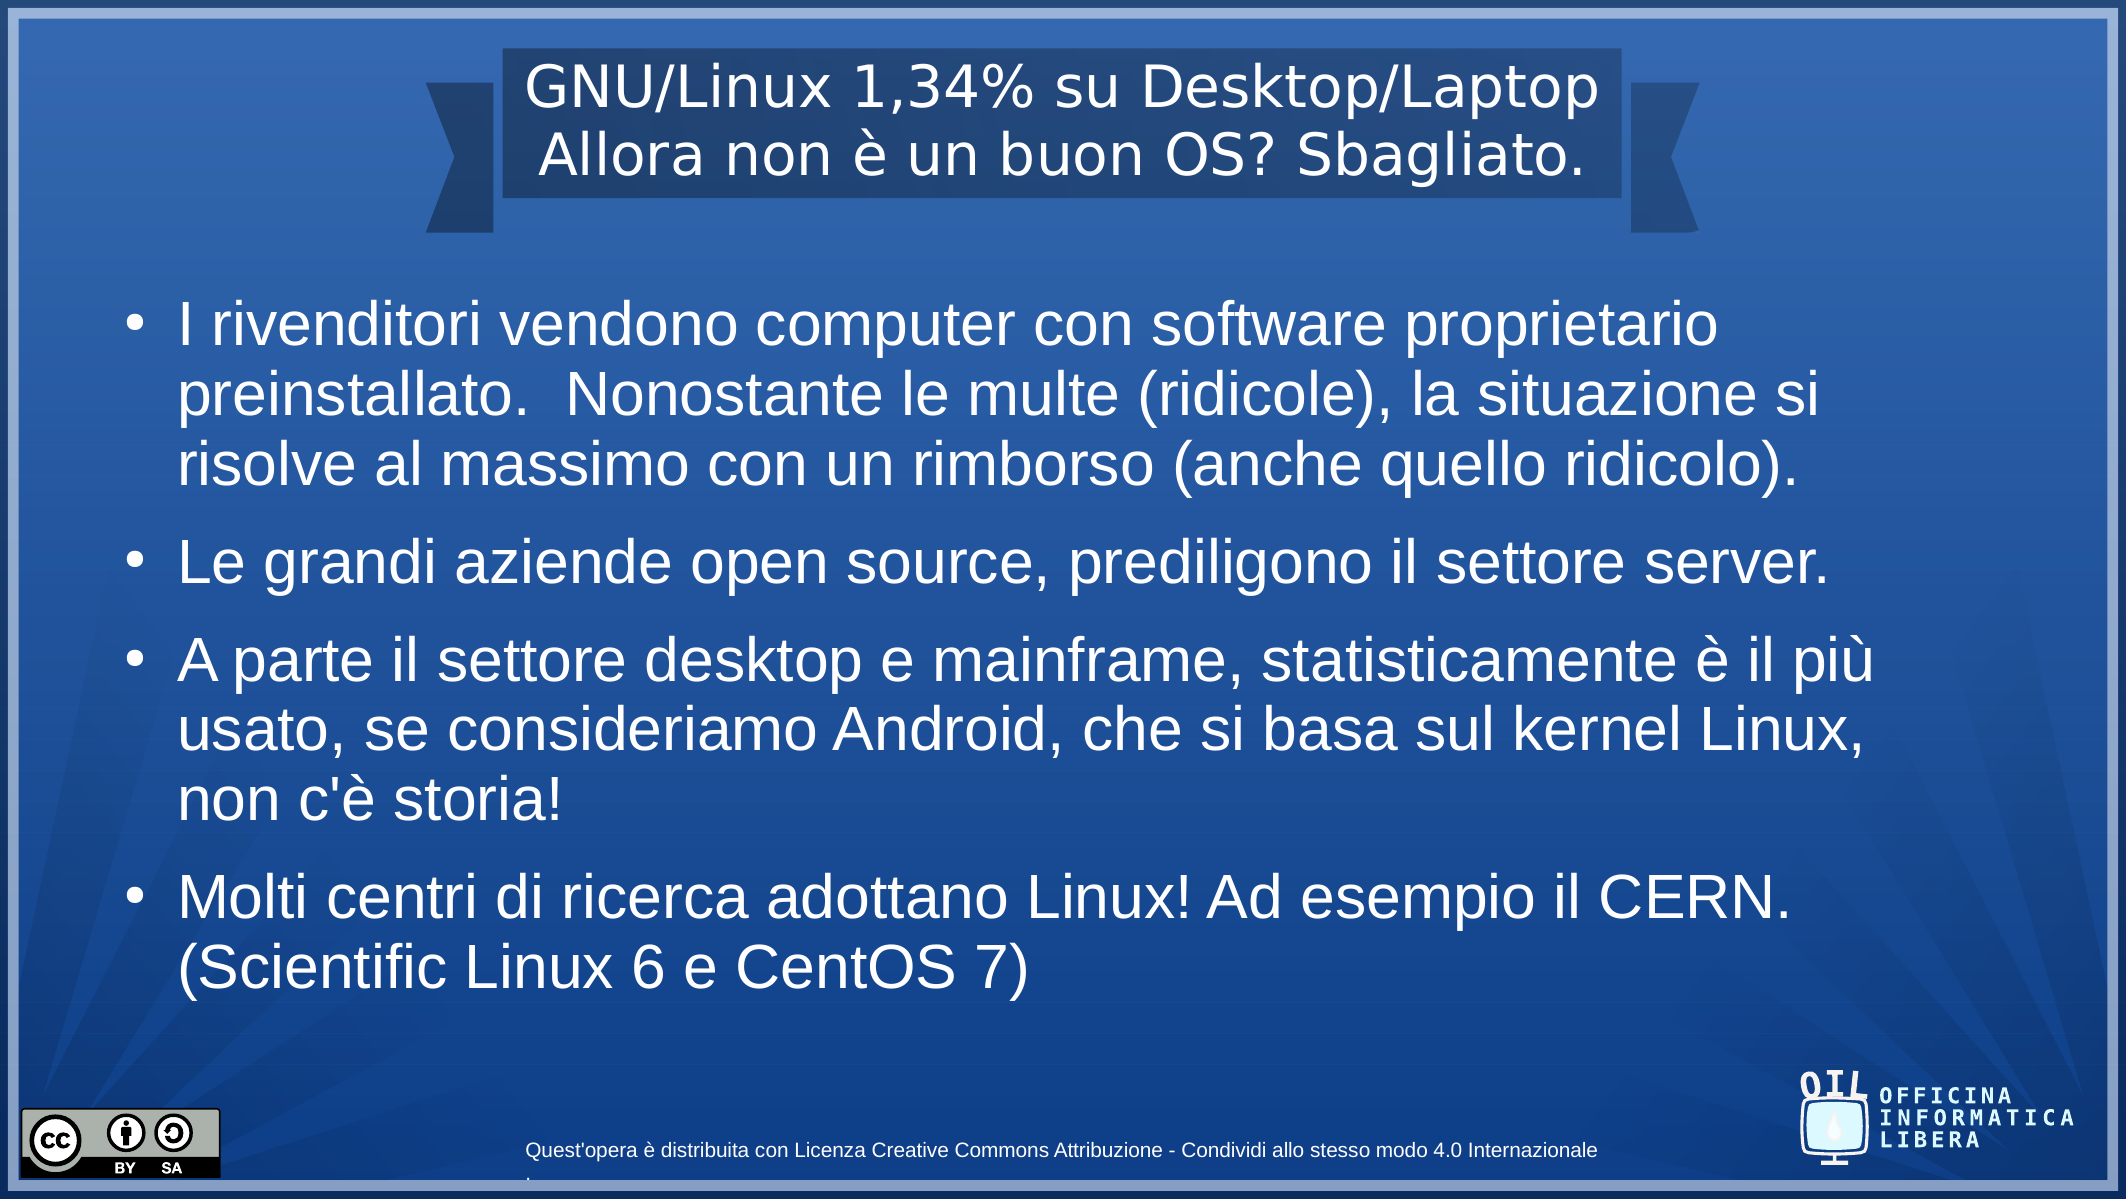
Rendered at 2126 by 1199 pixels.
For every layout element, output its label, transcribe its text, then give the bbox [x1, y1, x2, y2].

list I rivenditori vendono computer con software proprietario preinstallato. Nonostante le multe (ridicole), la situazione si risolve al massimo con un rimborso (anche quello ridicolo). Le grandi aziende open source, prediligono il settore server. A parte il settore desktop e mainframe, statisticamente è il più usato, se consideriamo Android, che si basa sul kernel Linux, non c'è storia! Molti centri di ricerca adottano Linux! Ad esempio il CERN. (Scientific Linux 6 e CentOS 7) [106, 289, 2020, 1199]
text_box Quest'opera è distribuita con Licenza Creative Commons Attribuzione - Condividi allo stesso modo 4.0 Internazionale. [510, 1131, 1619, 1193]
picture [20, 1107, 221, 1178]
picture [1720, 940, 2126, 1199]
title GNU/Linux 1,34% su Desktop/Laptop Allora non è un buon OS? Sbagliato. [501, 45, 1625, 198]
